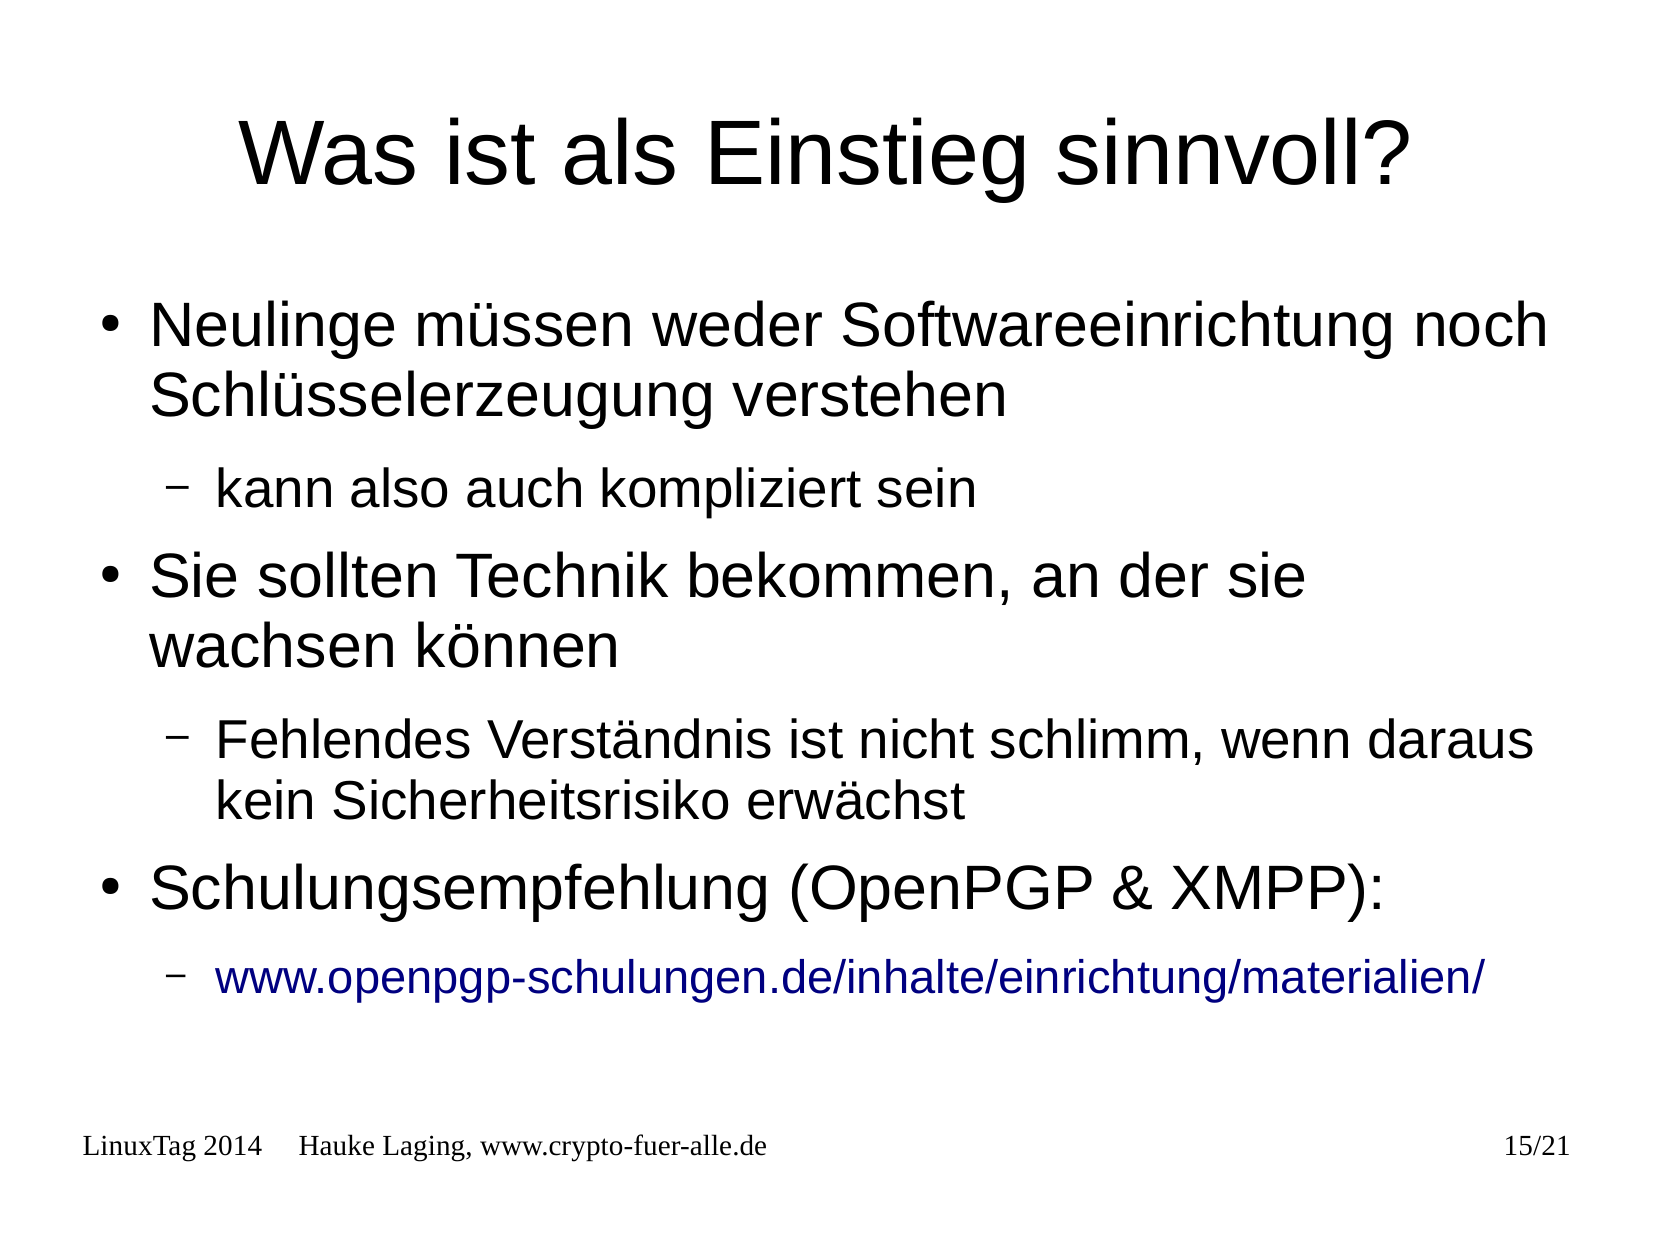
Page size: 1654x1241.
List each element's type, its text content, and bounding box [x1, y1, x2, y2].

title Was ist als Einstieg sinnvoll? [82, 49, 1571, 257]
list Neulinge müssen weder Softwareeinrichtung noch Schlüsselerzeugung verstehen kann also auch kompliziert sein Sie sollten Technik bekommen, an der sie wachsen können Fehlendes Verständnis ist nicht schlimm, wenn daraus kein Sicherheitsrisiko erwächst Schulungsempfehlung (OpenPGP & XMPP): www.openpgp-schulungen.de/inhalte/einrichtung/materialien/ [82, 290, 1571, 1010]
